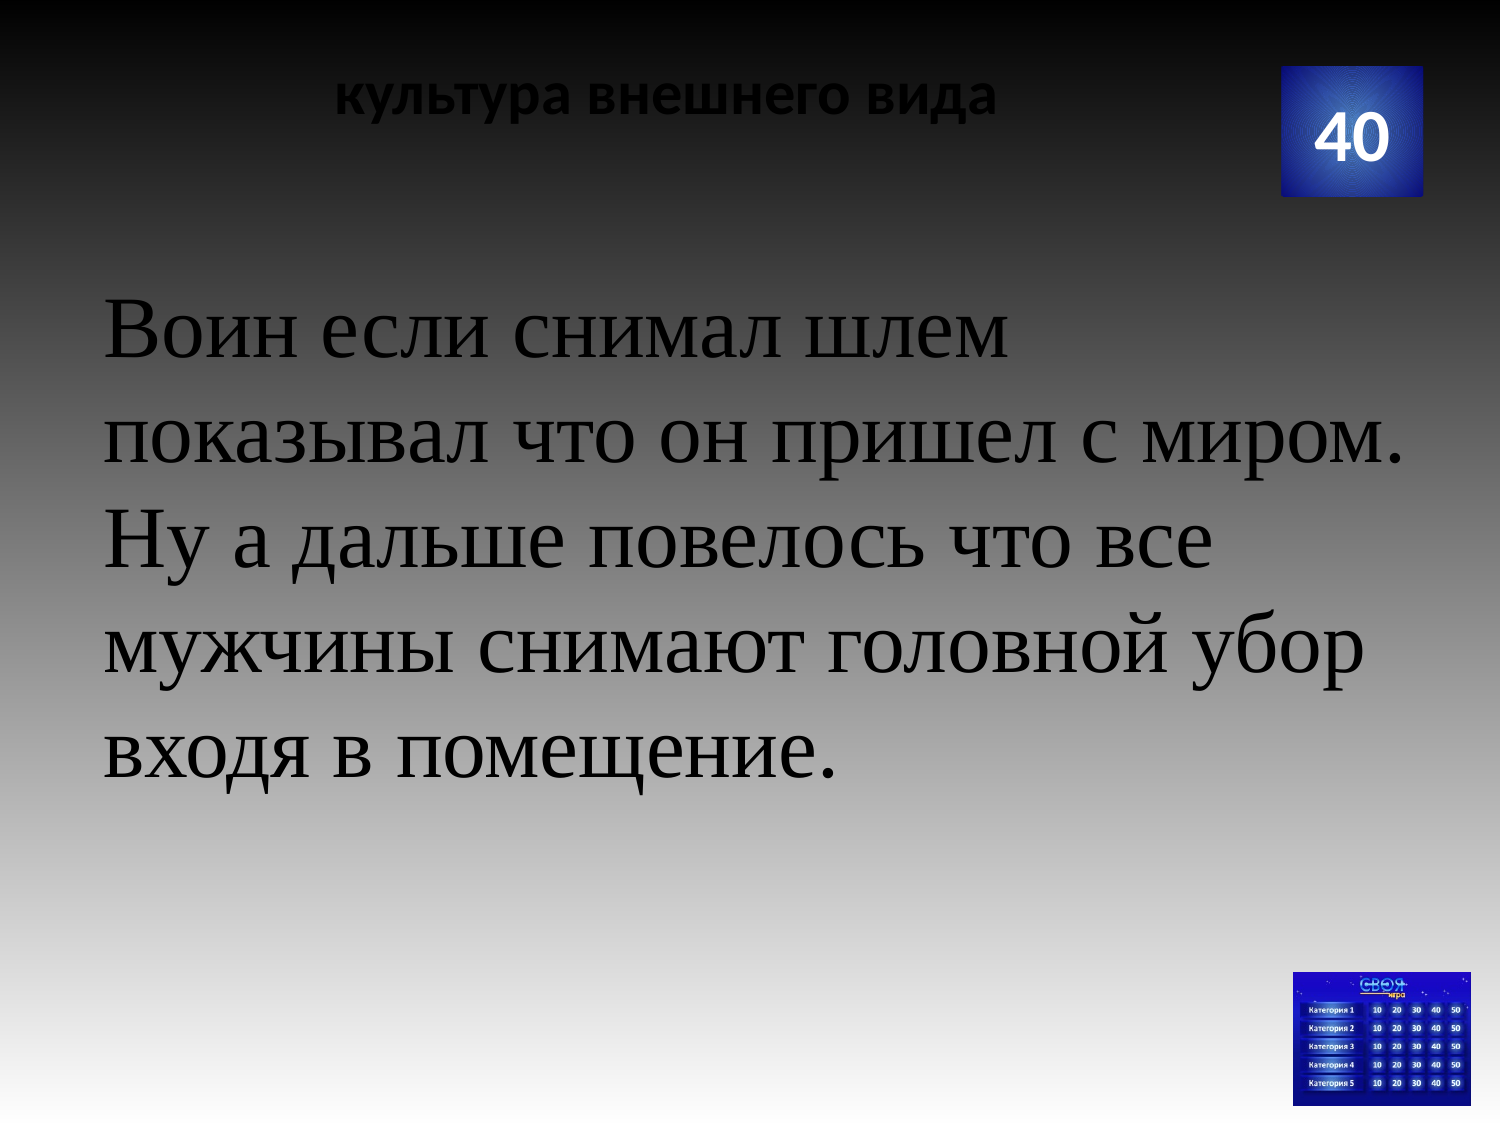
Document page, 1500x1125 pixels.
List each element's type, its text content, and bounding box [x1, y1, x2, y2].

text_box 40 [1281, 66, 1424, 197]
picture [1293, 972, 1471, 1106]
list Воин если снимал шлем показывал что он пришел с миром. Ну а дальше повелось что все мужчины снимают головной убор входя в помещение. [88, 262, 1425, 1000]
title культура внешнего вида [75, 45, 1258, 233]
